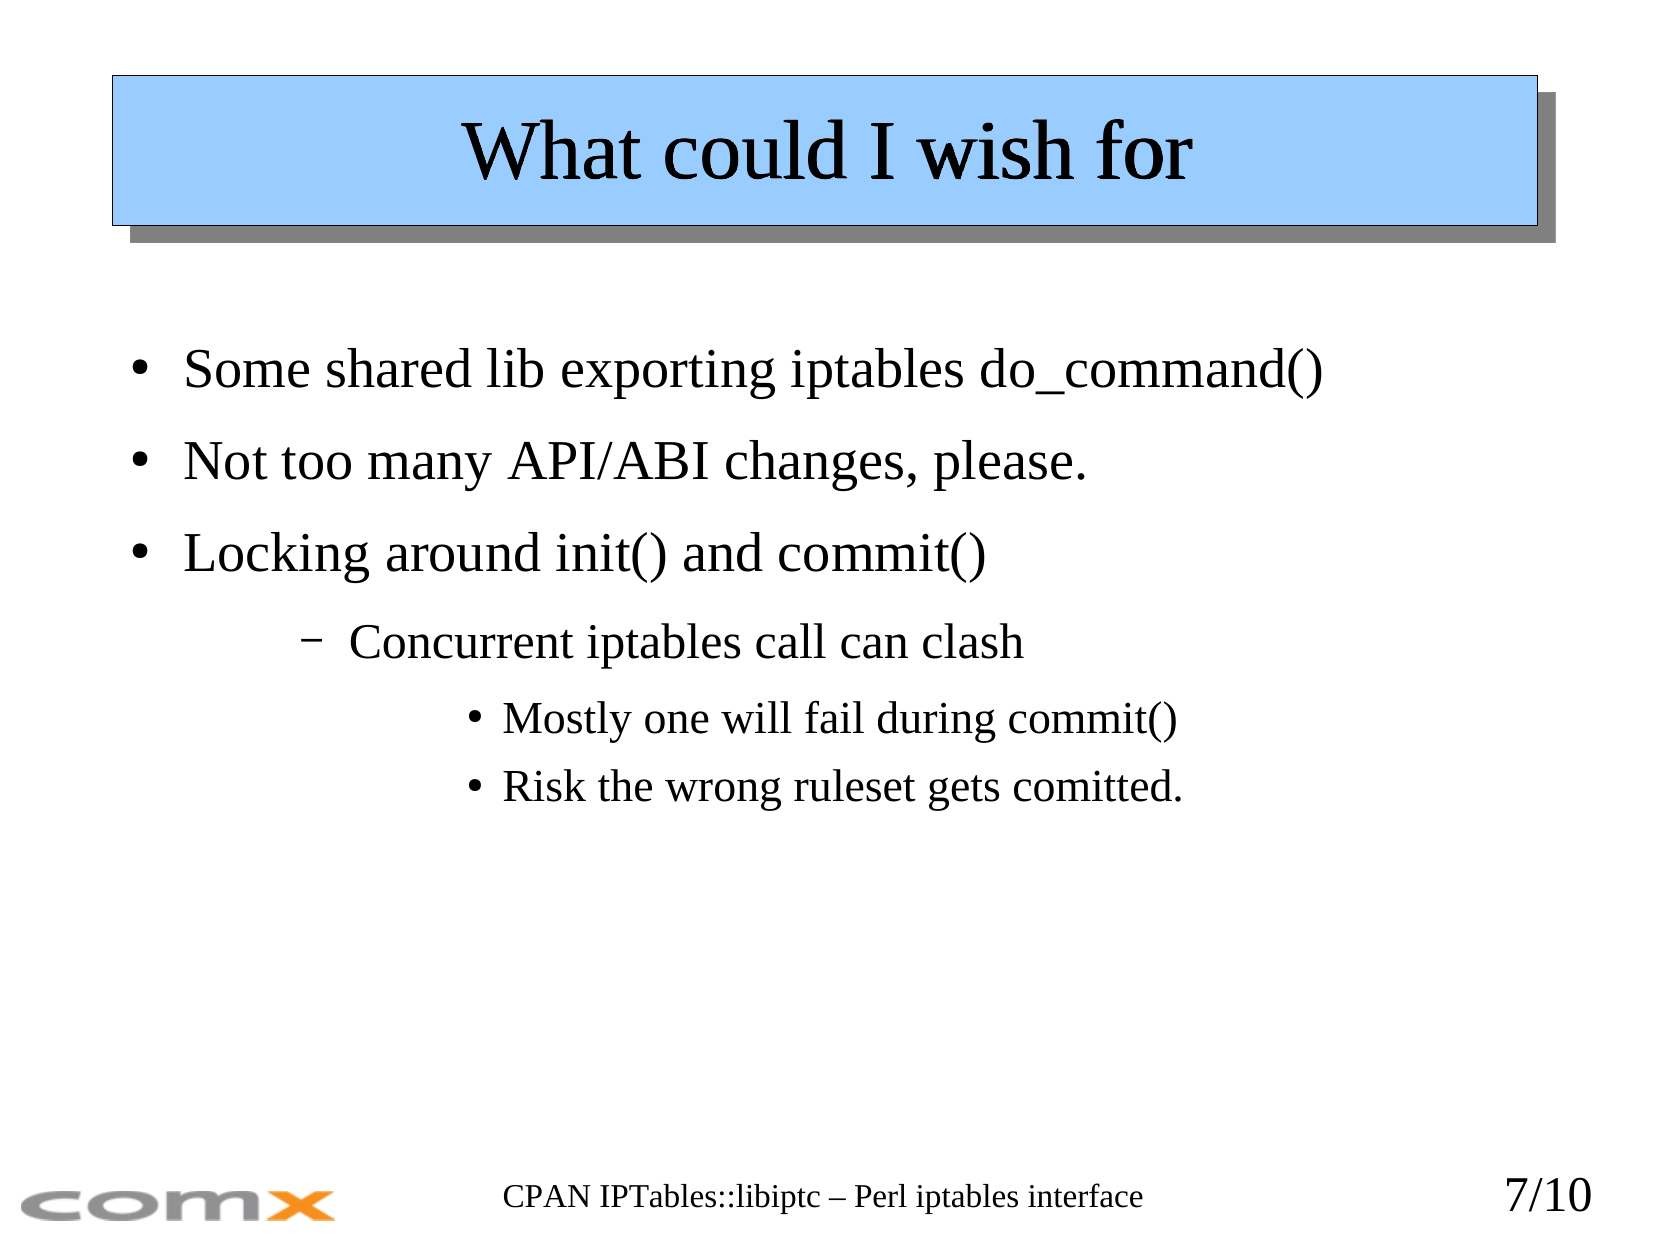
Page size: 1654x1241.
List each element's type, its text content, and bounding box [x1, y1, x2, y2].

list Some shared lib exporting iptables do_command() Not too many API/ABI changes, please. Locking around init() and commit() Concurrent iptables call can clash Mostly one will fail during commit() Risk the wrong ruleset gets comitted. [112, 337, 1538, 1096]
picture [21, 1191, 335, 1221]
title What could I wish for [116, 90, 1538, 211]
